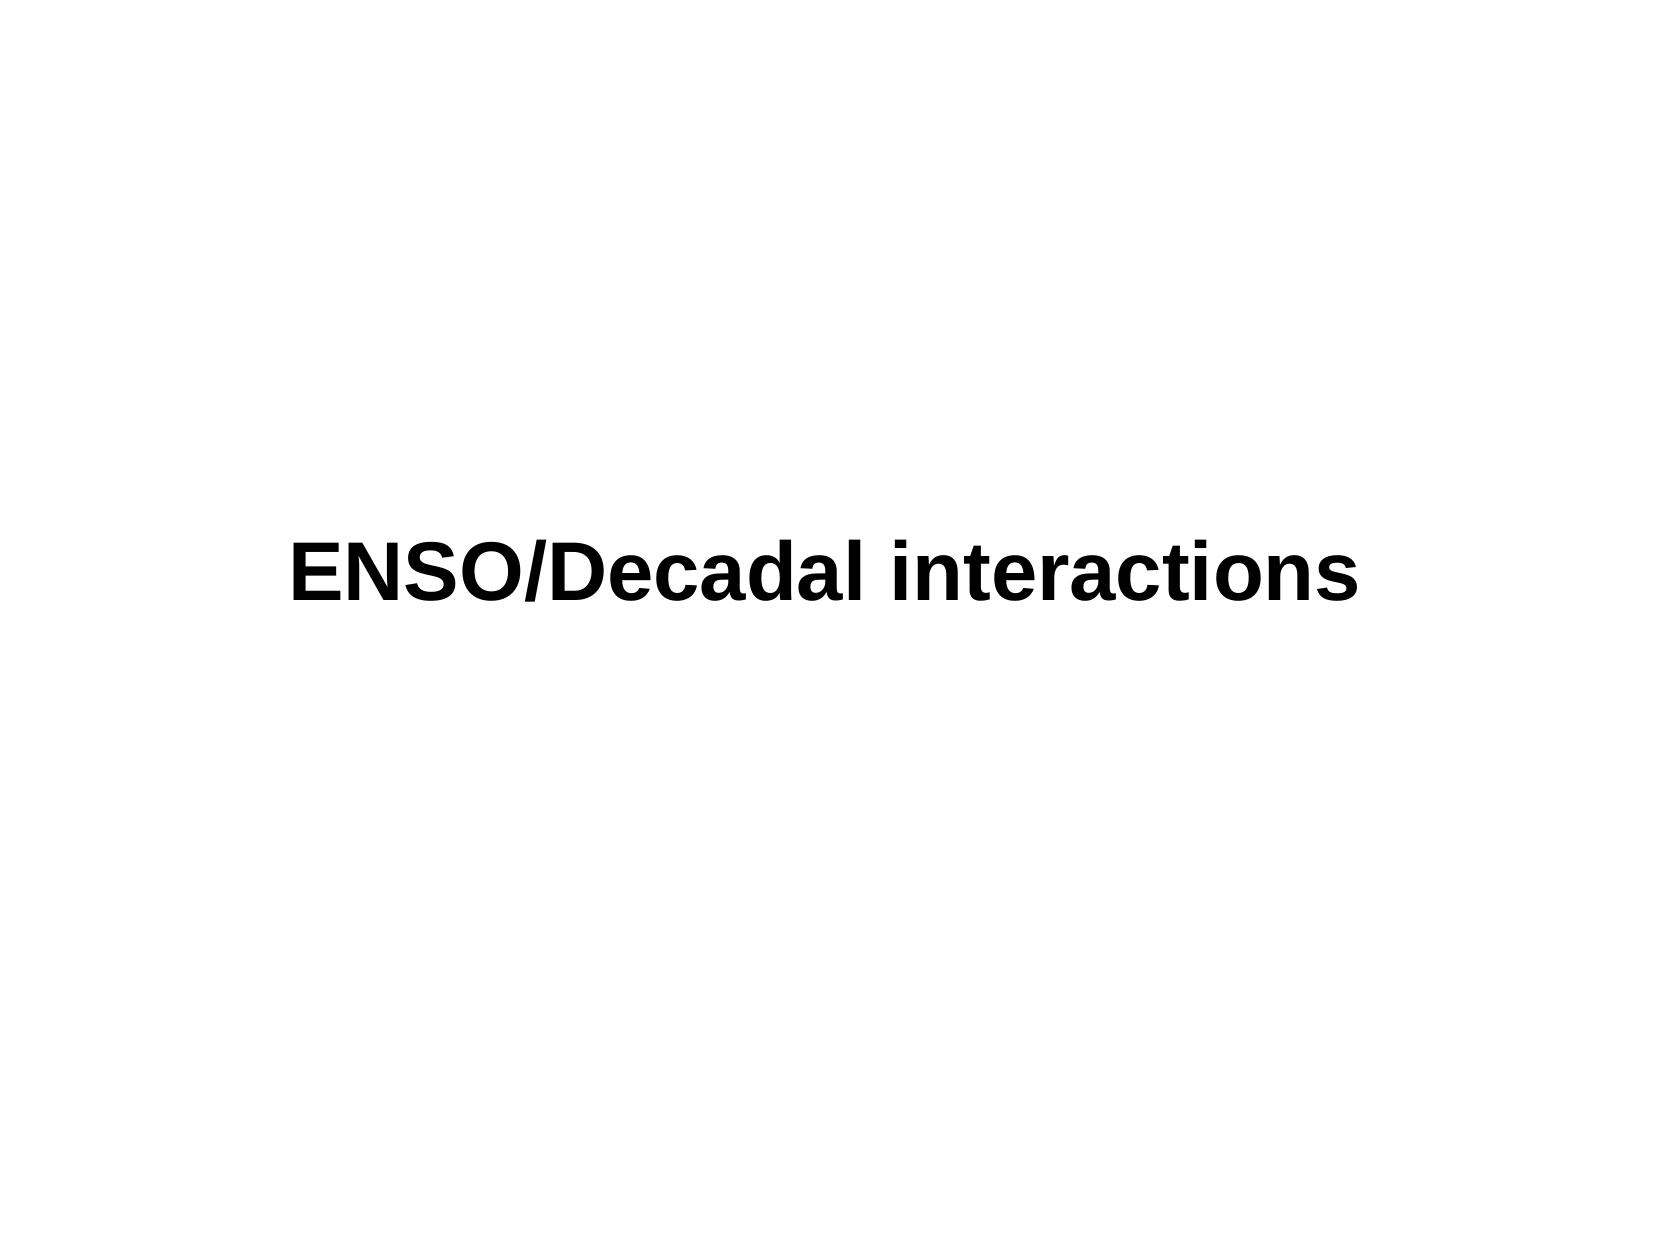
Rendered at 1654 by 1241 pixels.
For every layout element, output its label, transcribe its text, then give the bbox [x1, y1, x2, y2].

text_box ENSO/Decadal interactions [37, 516, 1613, 617]
